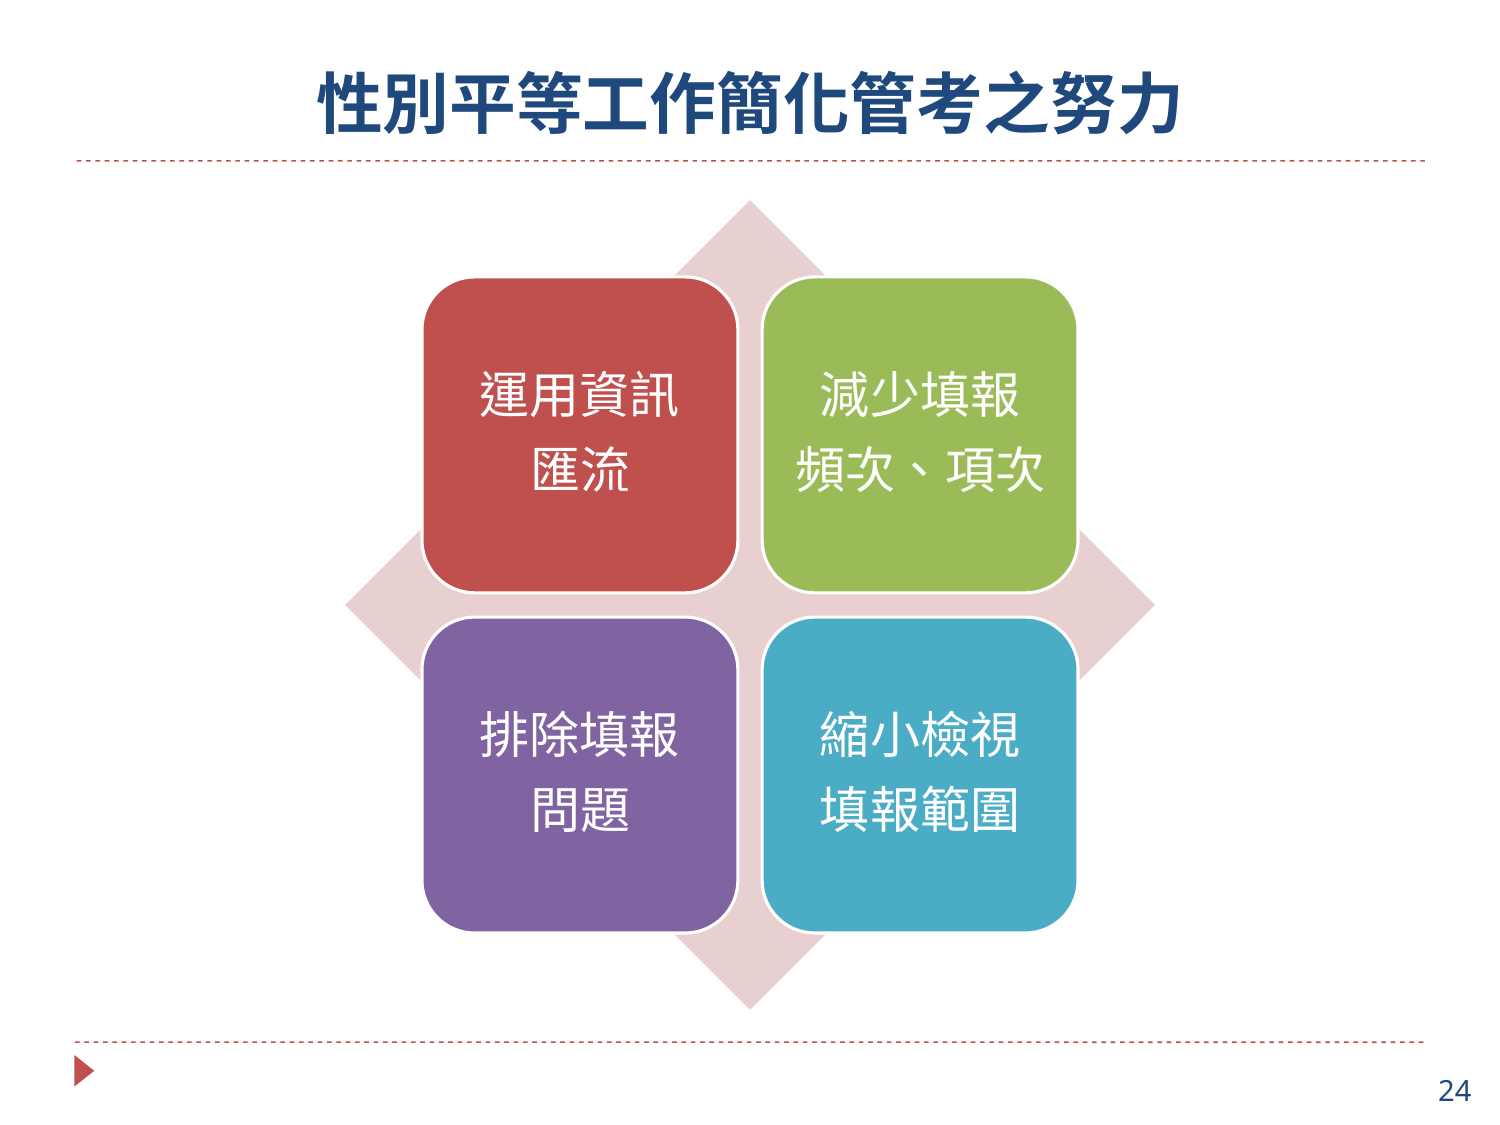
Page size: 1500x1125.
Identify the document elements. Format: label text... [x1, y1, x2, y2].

text_box 縮小檢視 填報範圍 [762, 617, 1079, 934]
text_box 減少填報 頻次、項次 [762, 276, 1079, 593]
text_box 運用資訊 匯流 [421, 276, 738, 593]
text_box 24 [1423, 1065, 1500, 1125]
title 性別平等工作簡化管考之努力 [75, 24, 1426, 150]
text_box 排除填報 問題 [421, 617, 738, 934]
text_box [345, 200, 1156, 1010]
